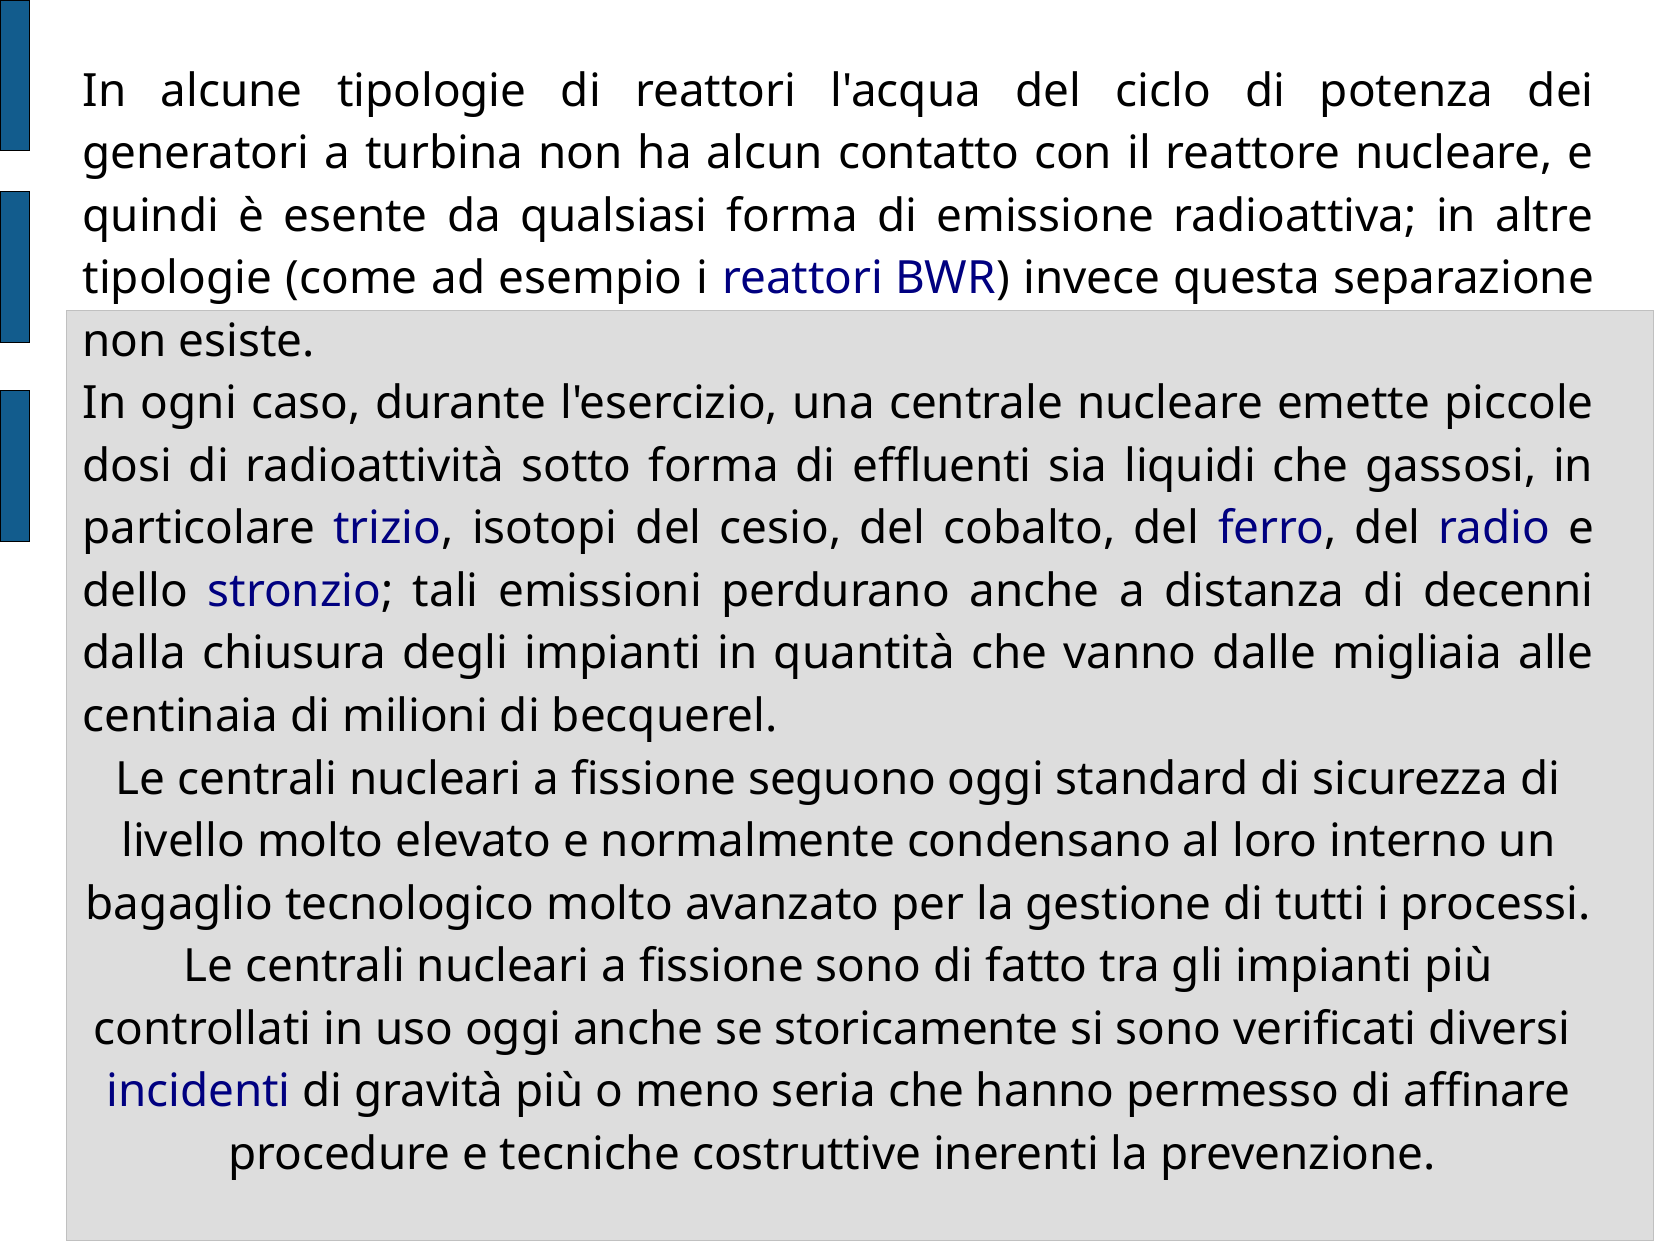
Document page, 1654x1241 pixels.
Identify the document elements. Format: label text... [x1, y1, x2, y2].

subtitle In alcune tipologie di reattori l'acqua del ciclo di potenza dei generatori a turbina non ha alcun contatto con il reattore nucleare, e quindi è esente da qualsiasi forma di emissione radioattiva; in altre tipologie (come ad esempio i reattori BWR) invece questa separazione non esiste. In ogni caso, durante l'esercizio, una centrale nucleare emette piccole dosi di radioattività sotto forma di effluenti sia liquidi che gassosi, in particolare trizio, isotopi del cesio, del cobalto, del ferro, del radio e dello stronzio; tali emissioni perdurano anche a distanza di decenni dalla chiusura degli impianti in quantità che vanno dalle migliaia alle centinaia di milioni di becquerel. Le centrali nucleari a fissione seguono oggi standard di sicurezza di livello molto elevato e normalmente condensano al loro interno un bagaglio tecnologico molto avanzato per la gestione di tutti i processi. Le centrali nucleari a fissione sono di fatto tra gli impianti più controllati in uso oggi anche se storicamente si sono verificati diversi incidenti di gravità più o meno seria che hanno permesso di affinare procedure e tecniche costruttive inerenti la prevenzione. [82, 29, 1595, 1241]
